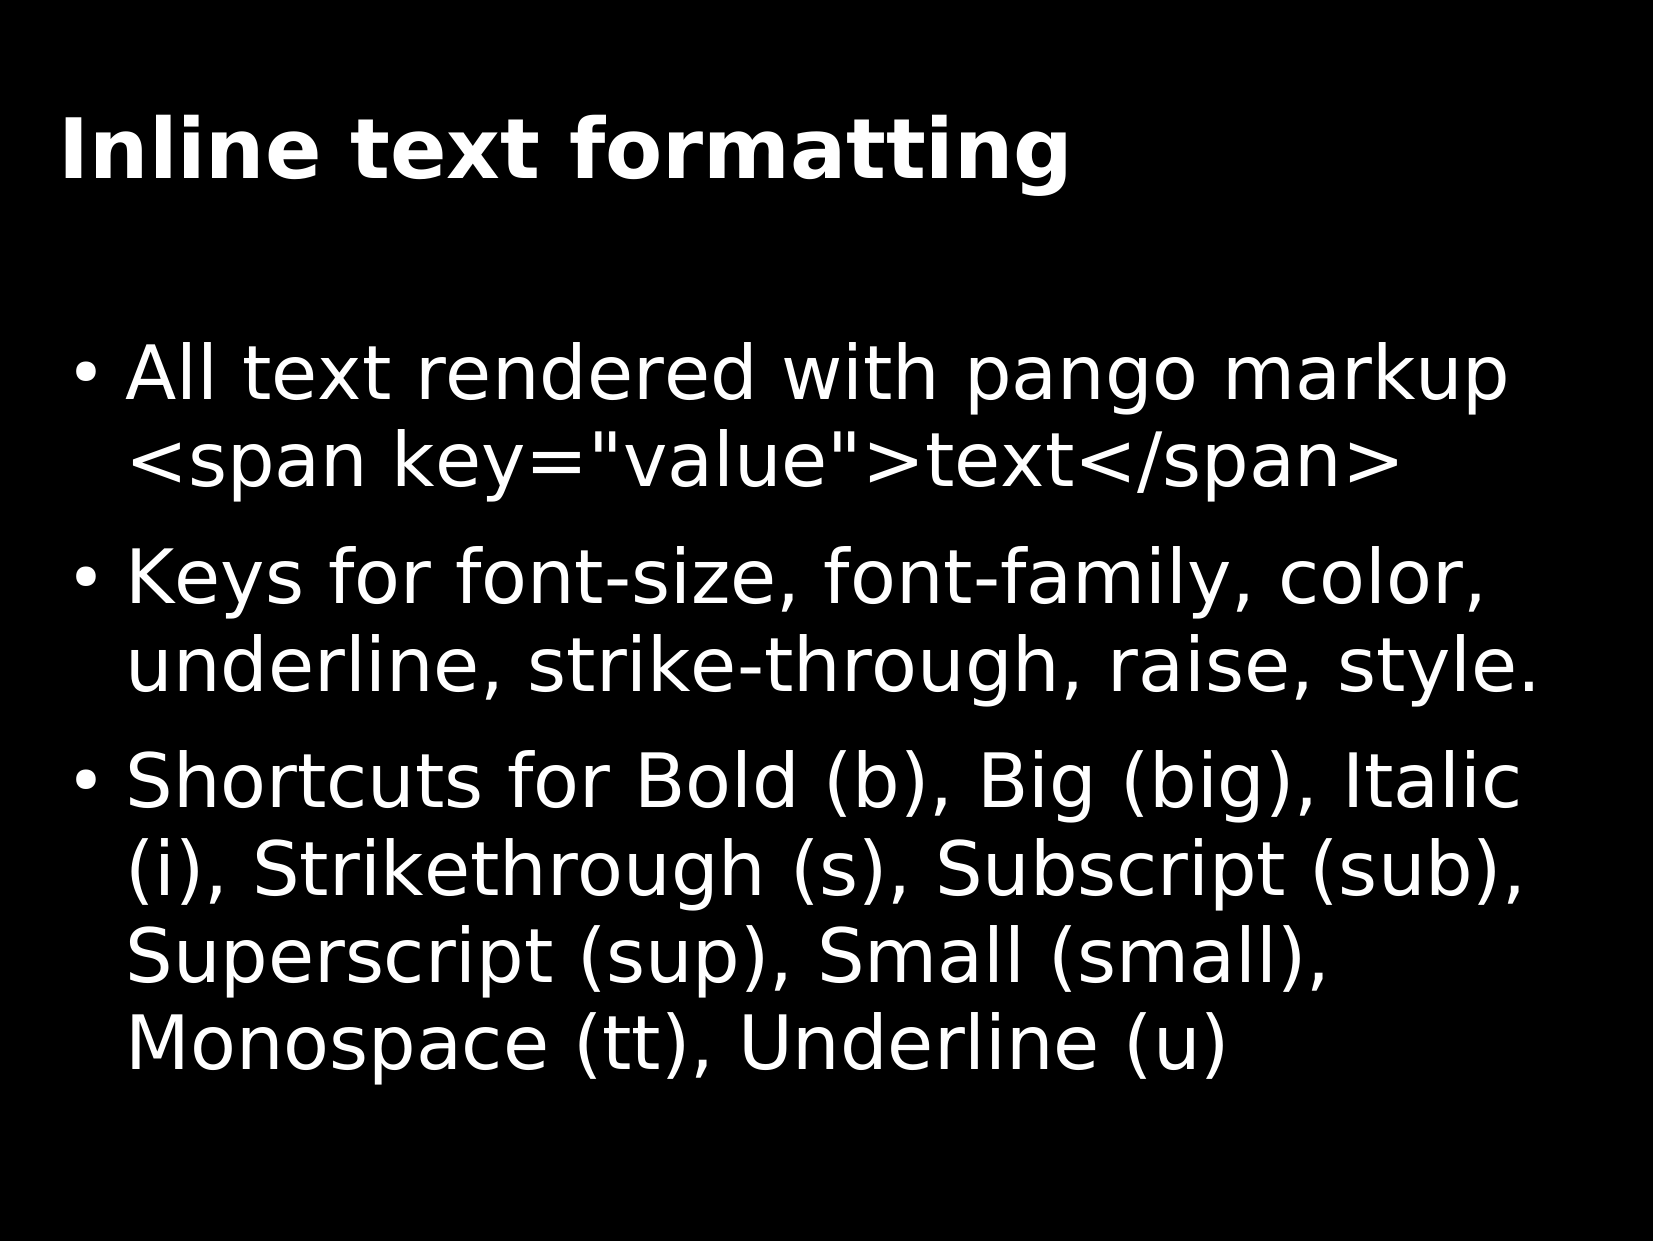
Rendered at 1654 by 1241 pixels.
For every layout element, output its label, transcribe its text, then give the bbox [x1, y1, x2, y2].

title Inline text formatting [59, 75, 1607, 225]
list All text rendered with pango markup <span key="value">text</span> Keys for font-size, font-family, color, underline, strike-through, raise, style. Shortcuts for Bold (b), Big (big), Italic (i), Strikethrough (s), Subscript (sub), Superscript (sup), Small (small), Monospace (tt), Underline (u) [54, 330, 1575, 1088]
